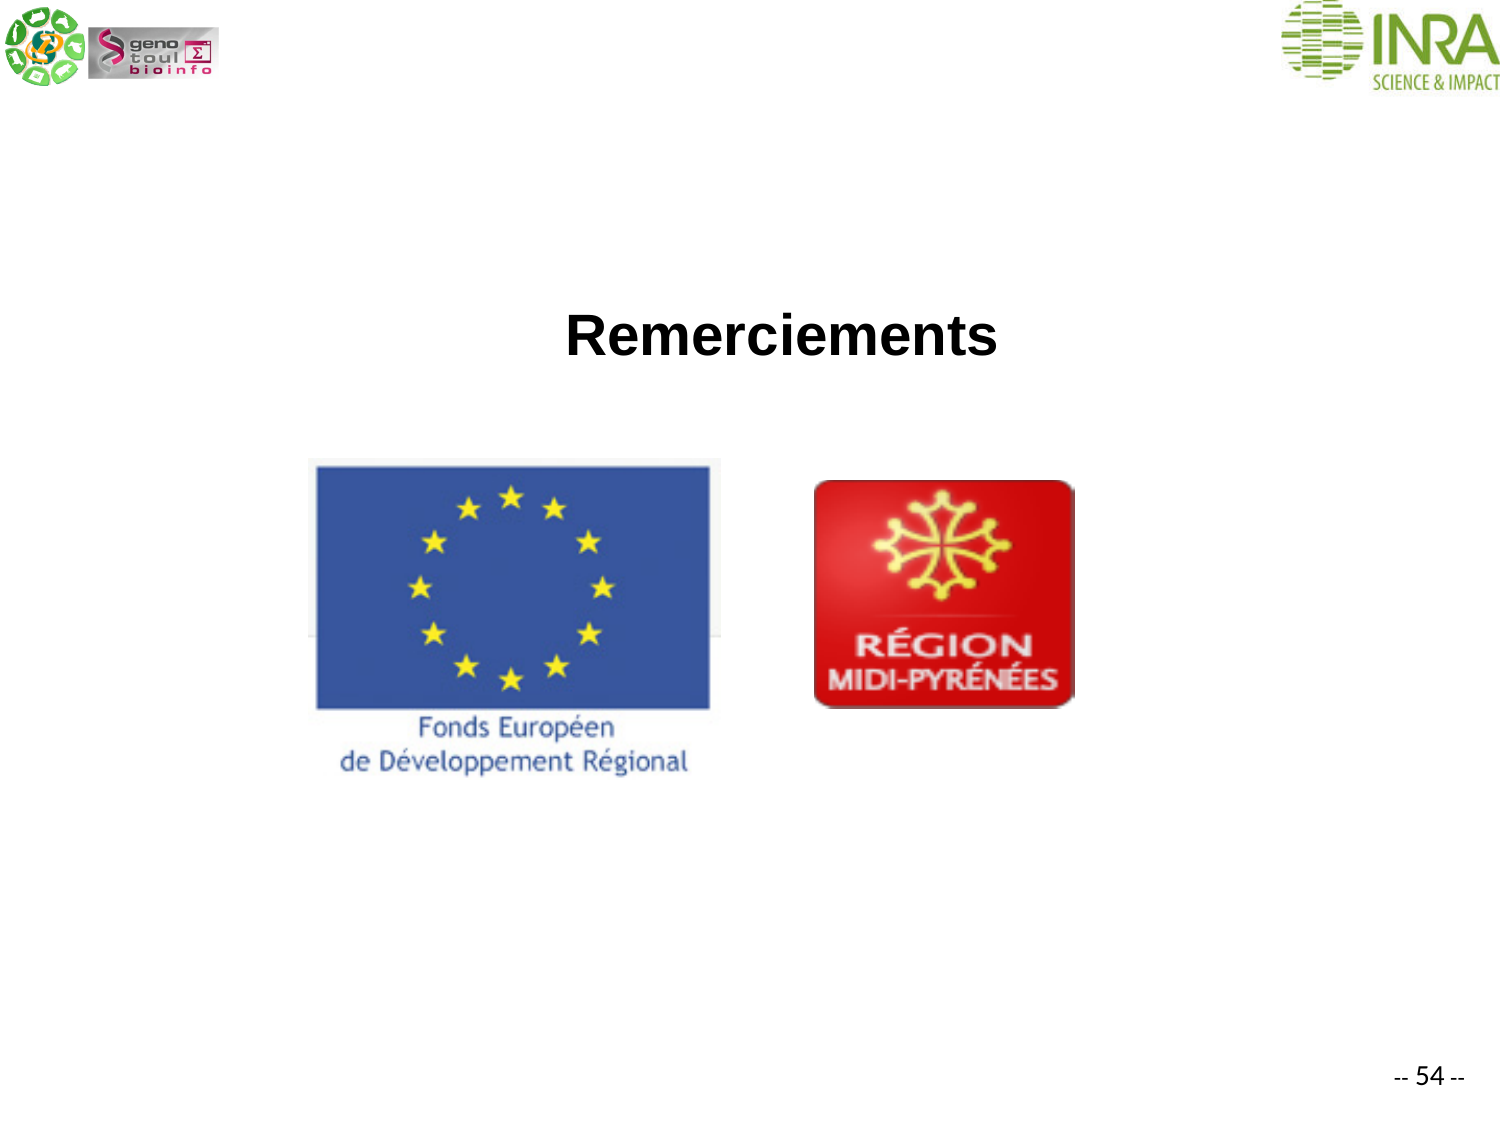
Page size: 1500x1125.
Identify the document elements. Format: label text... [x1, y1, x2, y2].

picture [814, 480, 1075, 709]
picture [88, 27, 219, 79]
text_box Remerciements [159, 295, 1406, 678]
picture [5, 7, 85, 86]
picture [1281, 0, 1500, 110]
picture [308, 458, 721, 780]
